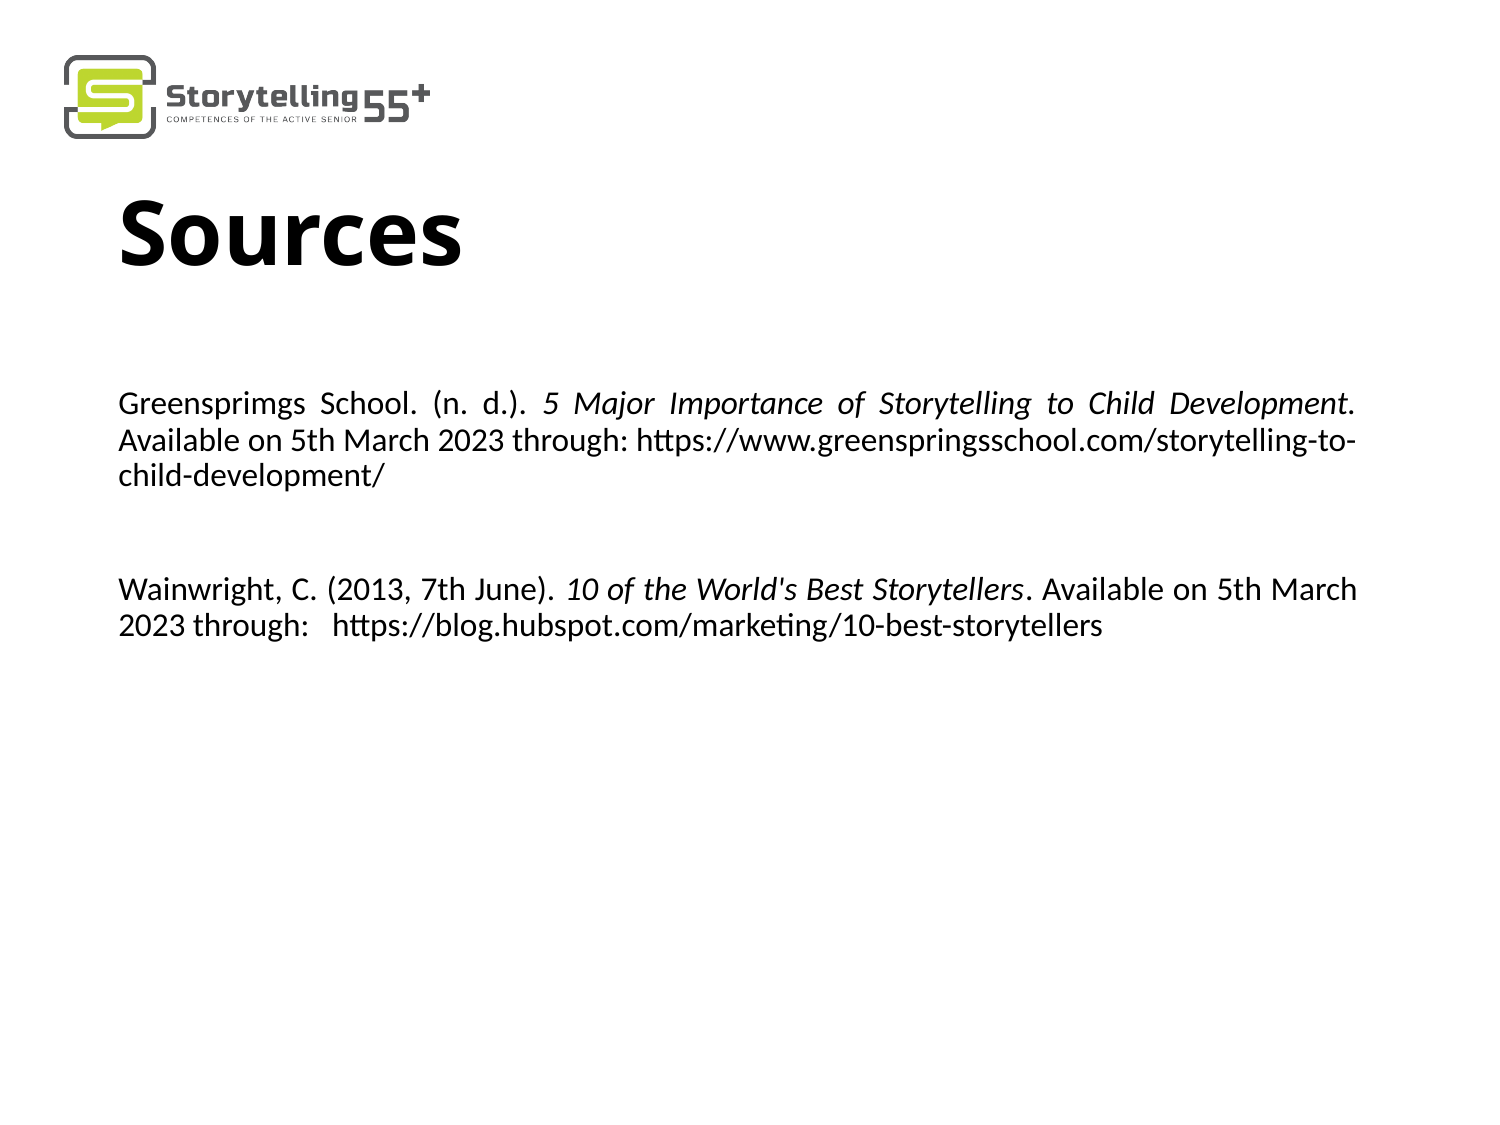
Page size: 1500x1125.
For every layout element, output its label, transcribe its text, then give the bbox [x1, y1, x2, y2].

picture [64, 55, 430, 139]
title Sources [103, 75, 1381, 293]
list Greensprimgs School. (n. d.). 5 Major Importance of Storytelling to Child Development. Available on 5th March 2023 through: https://www.greenspringsschool.com/storytelling-to-child-development/ Wainwright, C. (2013, 7th June). 10 of the World's Best Storytellers. Available on 5th March 2023 through: https://blog.hubspot.com/marketing/10-best-storytellers [103, 378, 1406, 1091]
